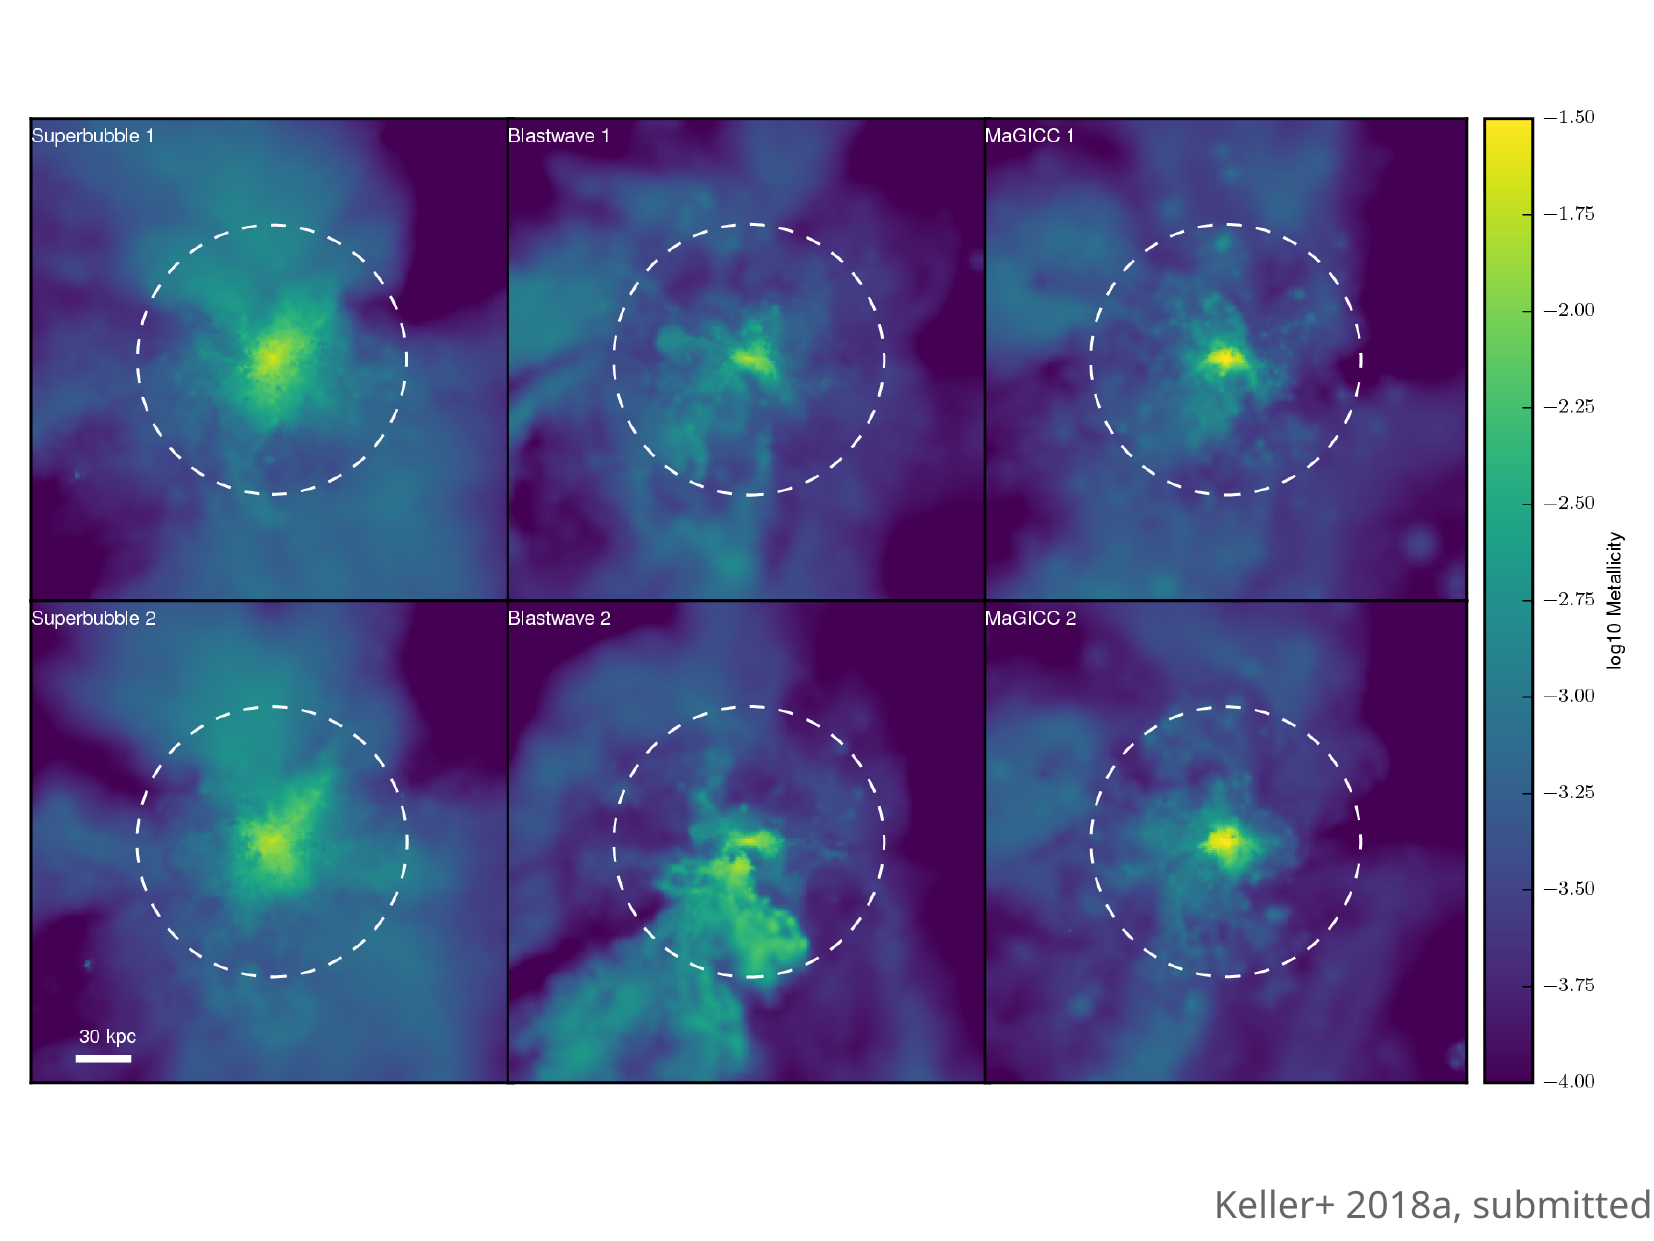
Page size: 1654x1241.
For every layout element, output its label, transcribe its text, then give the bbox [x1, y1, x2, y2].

text_box Keller+ 2018a, submitted [1199, 1171, 1654, 1229]
picture [13, 92, 1642, 1109]
